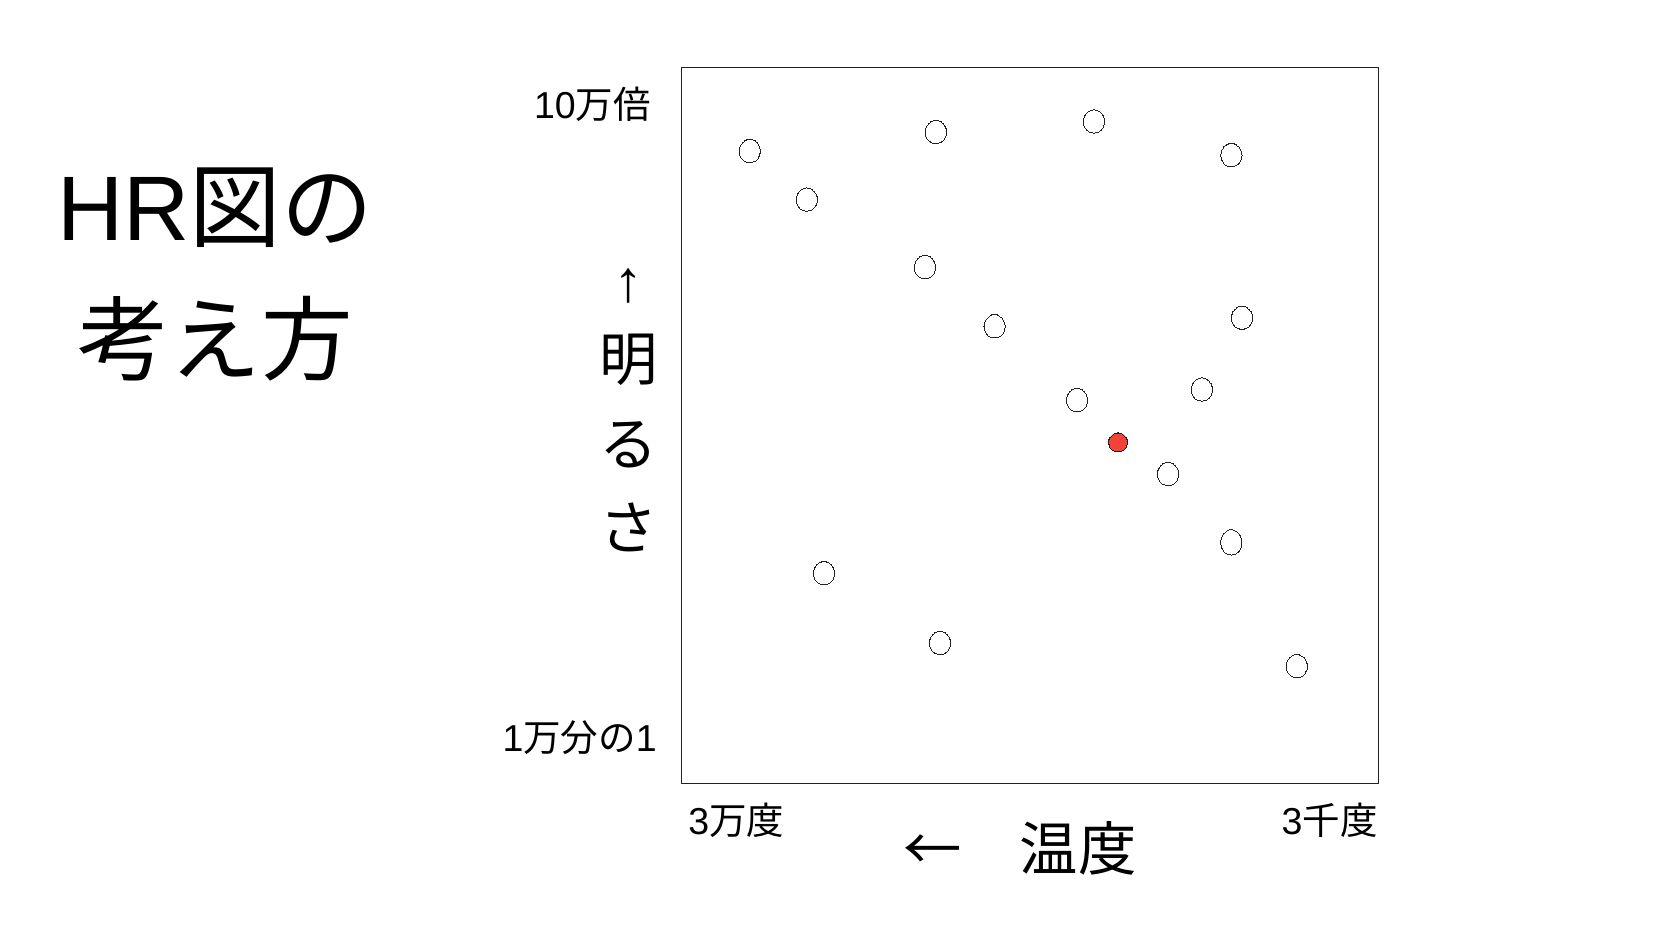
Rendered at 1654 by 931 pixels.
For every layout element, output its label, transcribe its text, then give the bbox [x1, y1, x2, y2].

text_box 3万度 [673, 783, 847, 853]
text_box 1万分の1 [487, 700, 708, 784]
text_box ← 温度 [850, 795, 1229, 904]
title HR図の 考え方 [0, 133, 469, 400]
text_box [681, 67, 1379, 784]
subtitle ↑ 明るさ [589, 161, 668, 677]
text_box 3千度 [1266, 783, 1451, 856]
text_box 10万倍 [519, 67, 695, 161]
